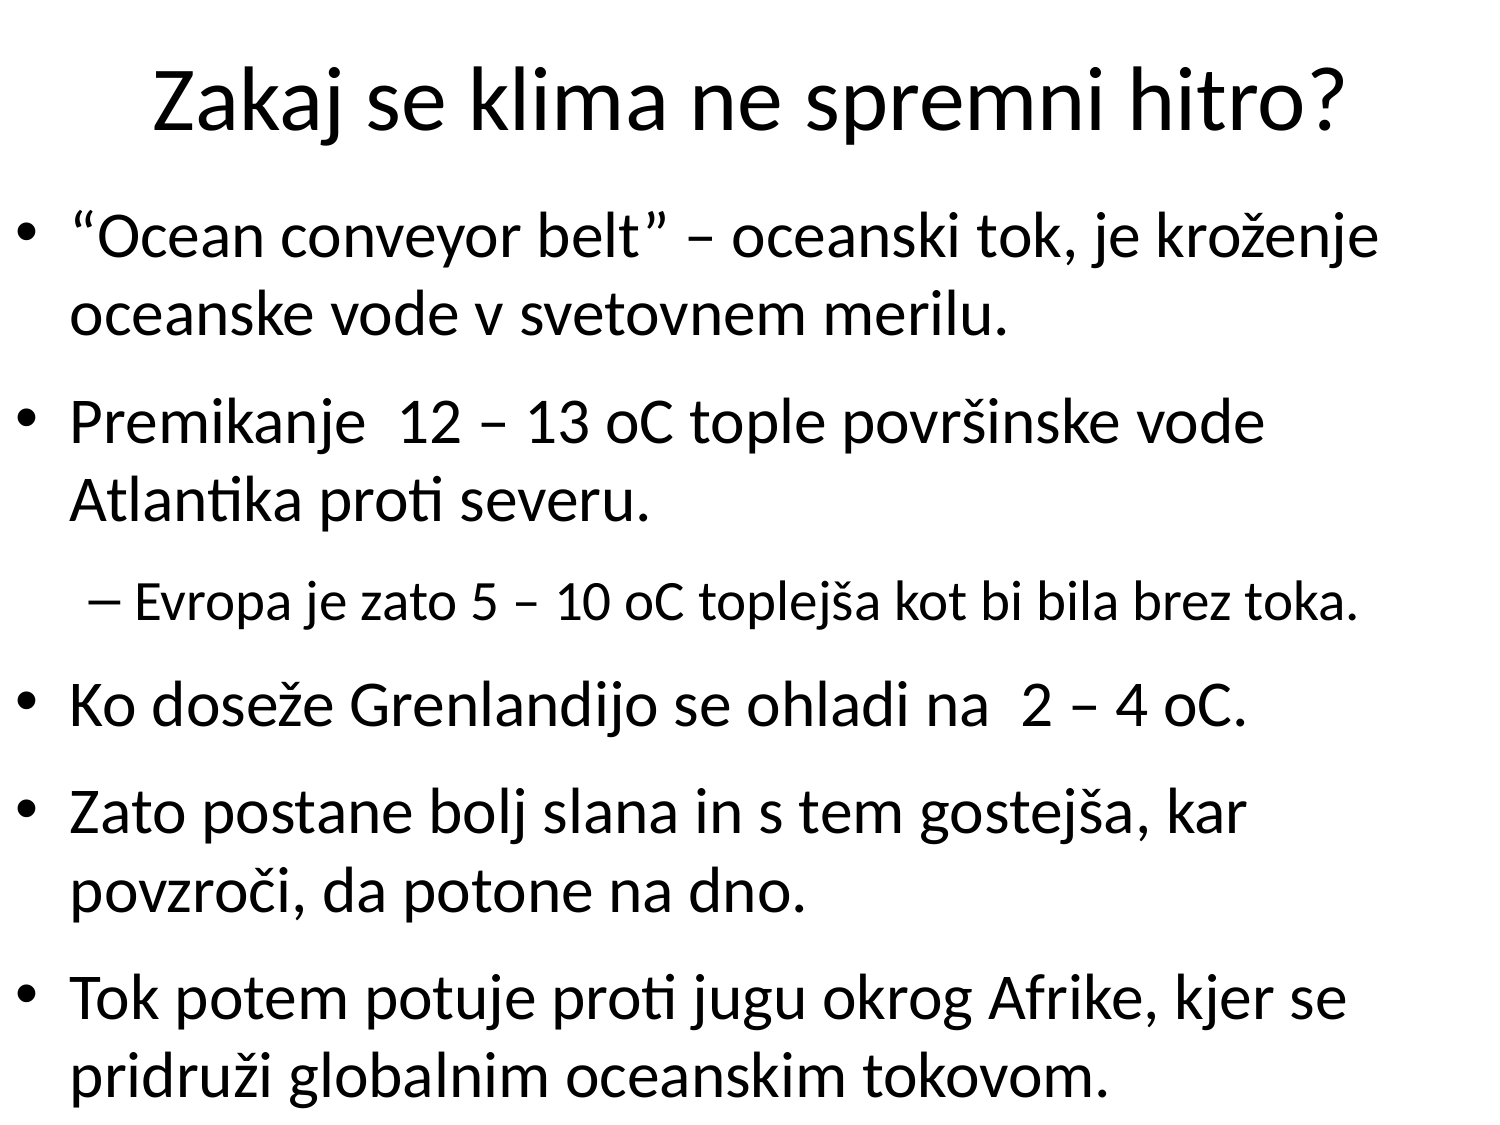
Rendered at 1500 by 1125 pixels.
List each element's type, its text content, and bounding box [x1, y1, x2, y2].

title Zakaj se klima ne spremni hitro? [76, 0, 1427, 184]
list “Ocean conveyor belt” – oceanski tok, je kroženje oceanske vode v svetovnem merilu. Premikanje 12 – 13 oC tople površinske vode Atlantika proti severu. Evropa je zato 5 – 10 oC toplejša kot bi bila brez toka. Ko doseže Grenlandijo se ohladi na 2 – 4 oC. Zato postane bolj slana in s tem gostejša, kar povzroči, da potone na dno. Tok potem potuje proti jugu okrog Afrike, kjer se pridruži globalnim oceanskim tokovom. [0, 184, 1500, 1125]
